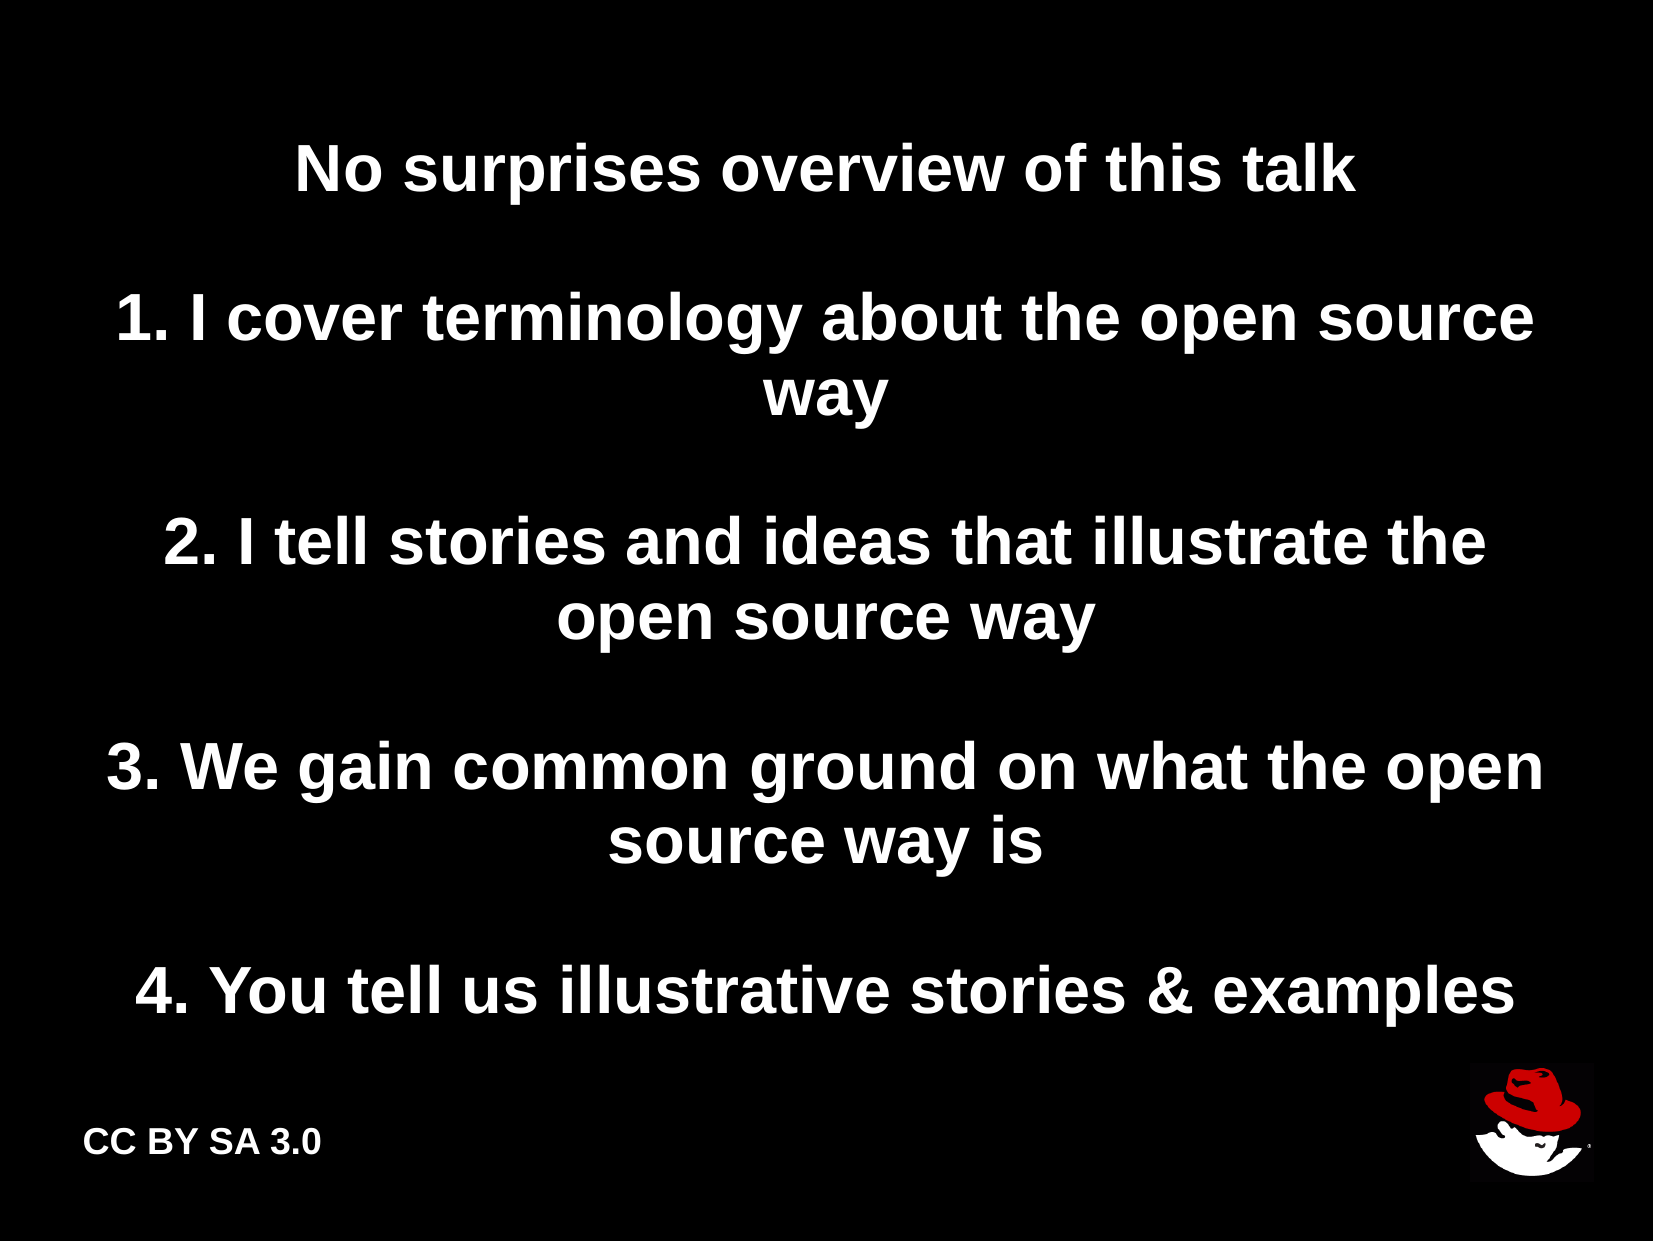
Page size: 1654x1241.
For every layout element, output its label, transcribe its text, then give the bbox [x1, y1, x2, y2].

subtitle No surprises overview of this talk 1. I cover terminology about the open source way 2. I tell stories and ideas that illustrate the open source way 3. We gain common ground on what the open source way is 4. You tell us illustrative stories & examples [82, 49, 1571, 1109]
text_box CC BY SA 3.0 [82, 1109, 1571, 1174]
picture [1470, 1063, 1594, 1182]
